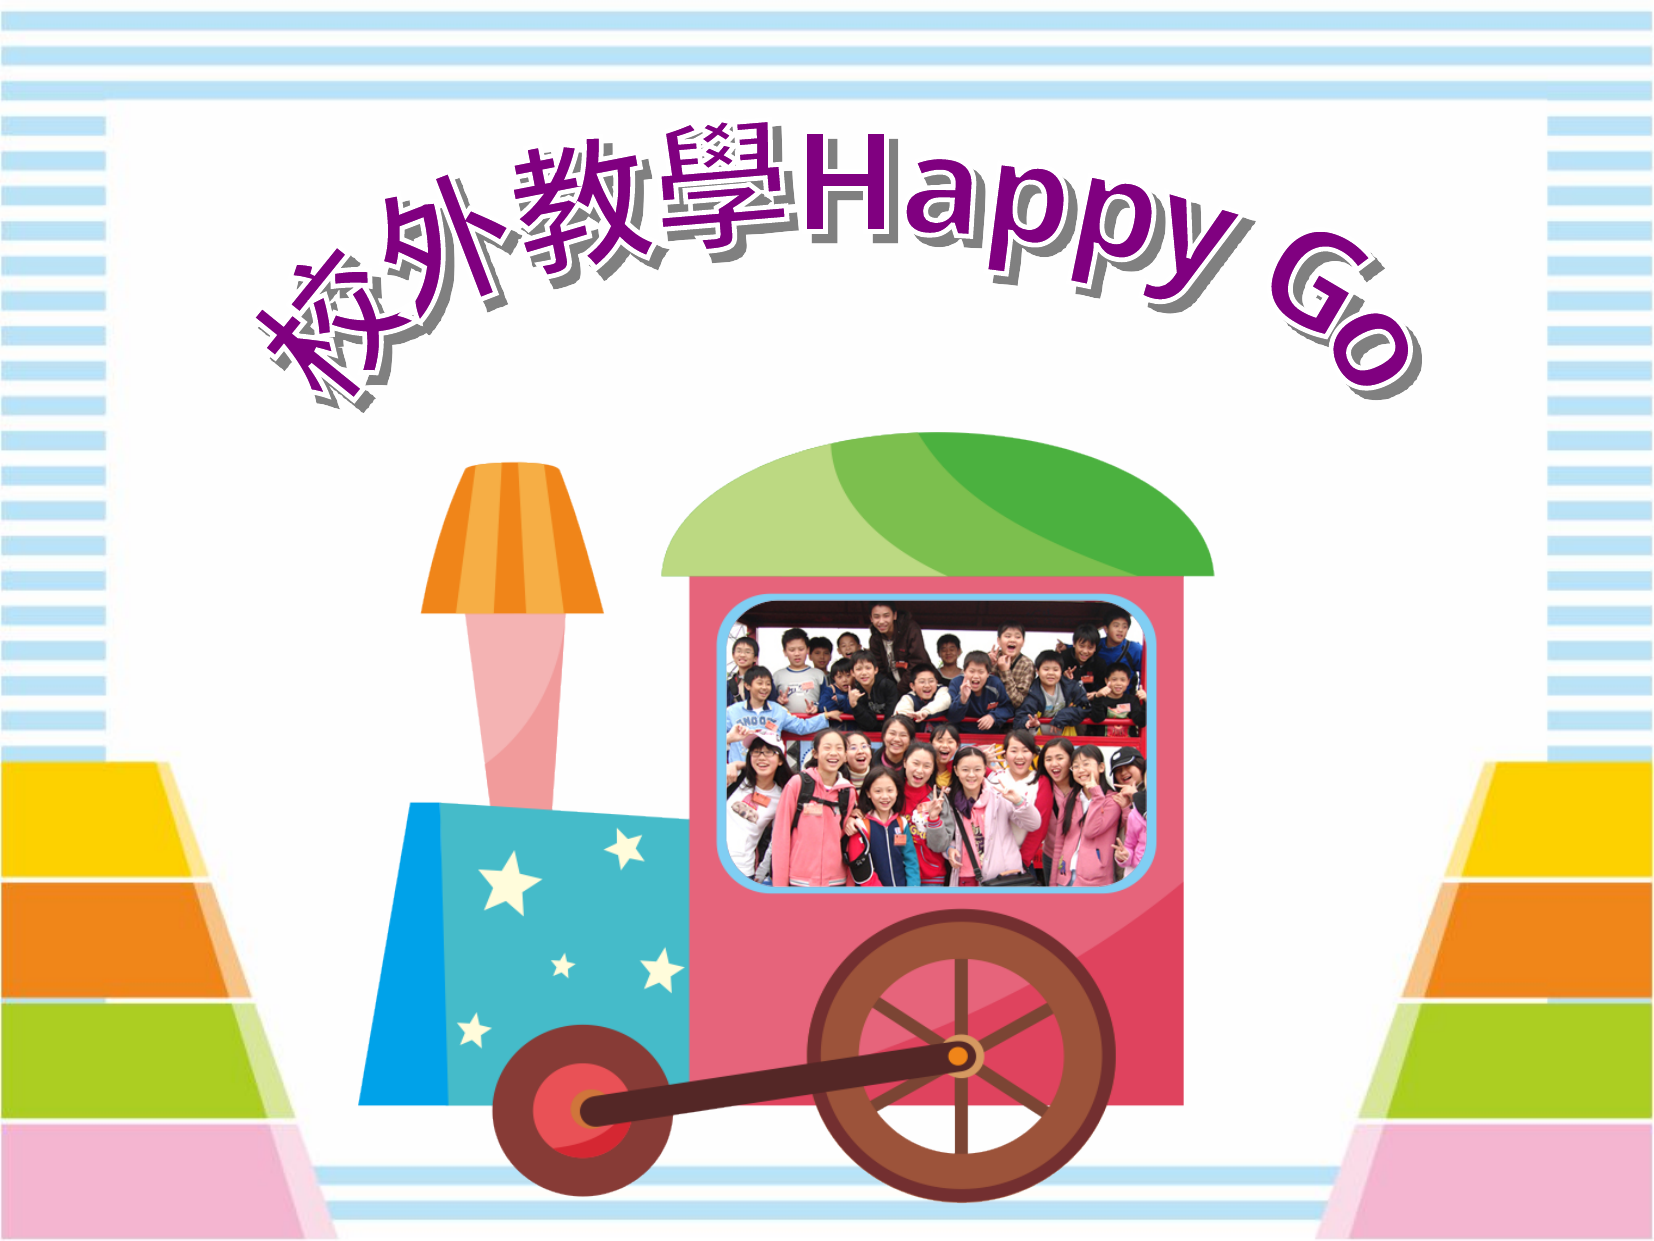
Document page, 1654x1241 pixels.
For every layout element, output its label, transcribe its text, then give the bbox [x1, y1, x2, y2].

picture [0, 0, 1654, 1241]
text_box 校外教學Happy Go [1140, 190, 1243, 302]
text_box 校外教學Happy Go [1269, 229, 1373, 337]
text_box 校外教學Happy Go [804, 132, 887, 232]
text_box 校外教學Happy Go [985, 162, 1066, 275]
text_box 校外教學Happy Go [658, 119, 784, 203]
text_box 校外教學Happy Go [659, 184, 788, 252]
text_box 校外教學Happy Go [510, 136, 657, 278]
text_box 校外教學Happy Go [1068, 174, 1154, 287]
text_box 校外教學Happy Go [904, 156, 974, 237]
text_box 校外教學Happy Go [1331, 311, 1411, 389]
text_box 校外教學Happy Go [432, 171, 511, 300]
text_box 校外教學Happy Go [252, 193, 444, 401]
